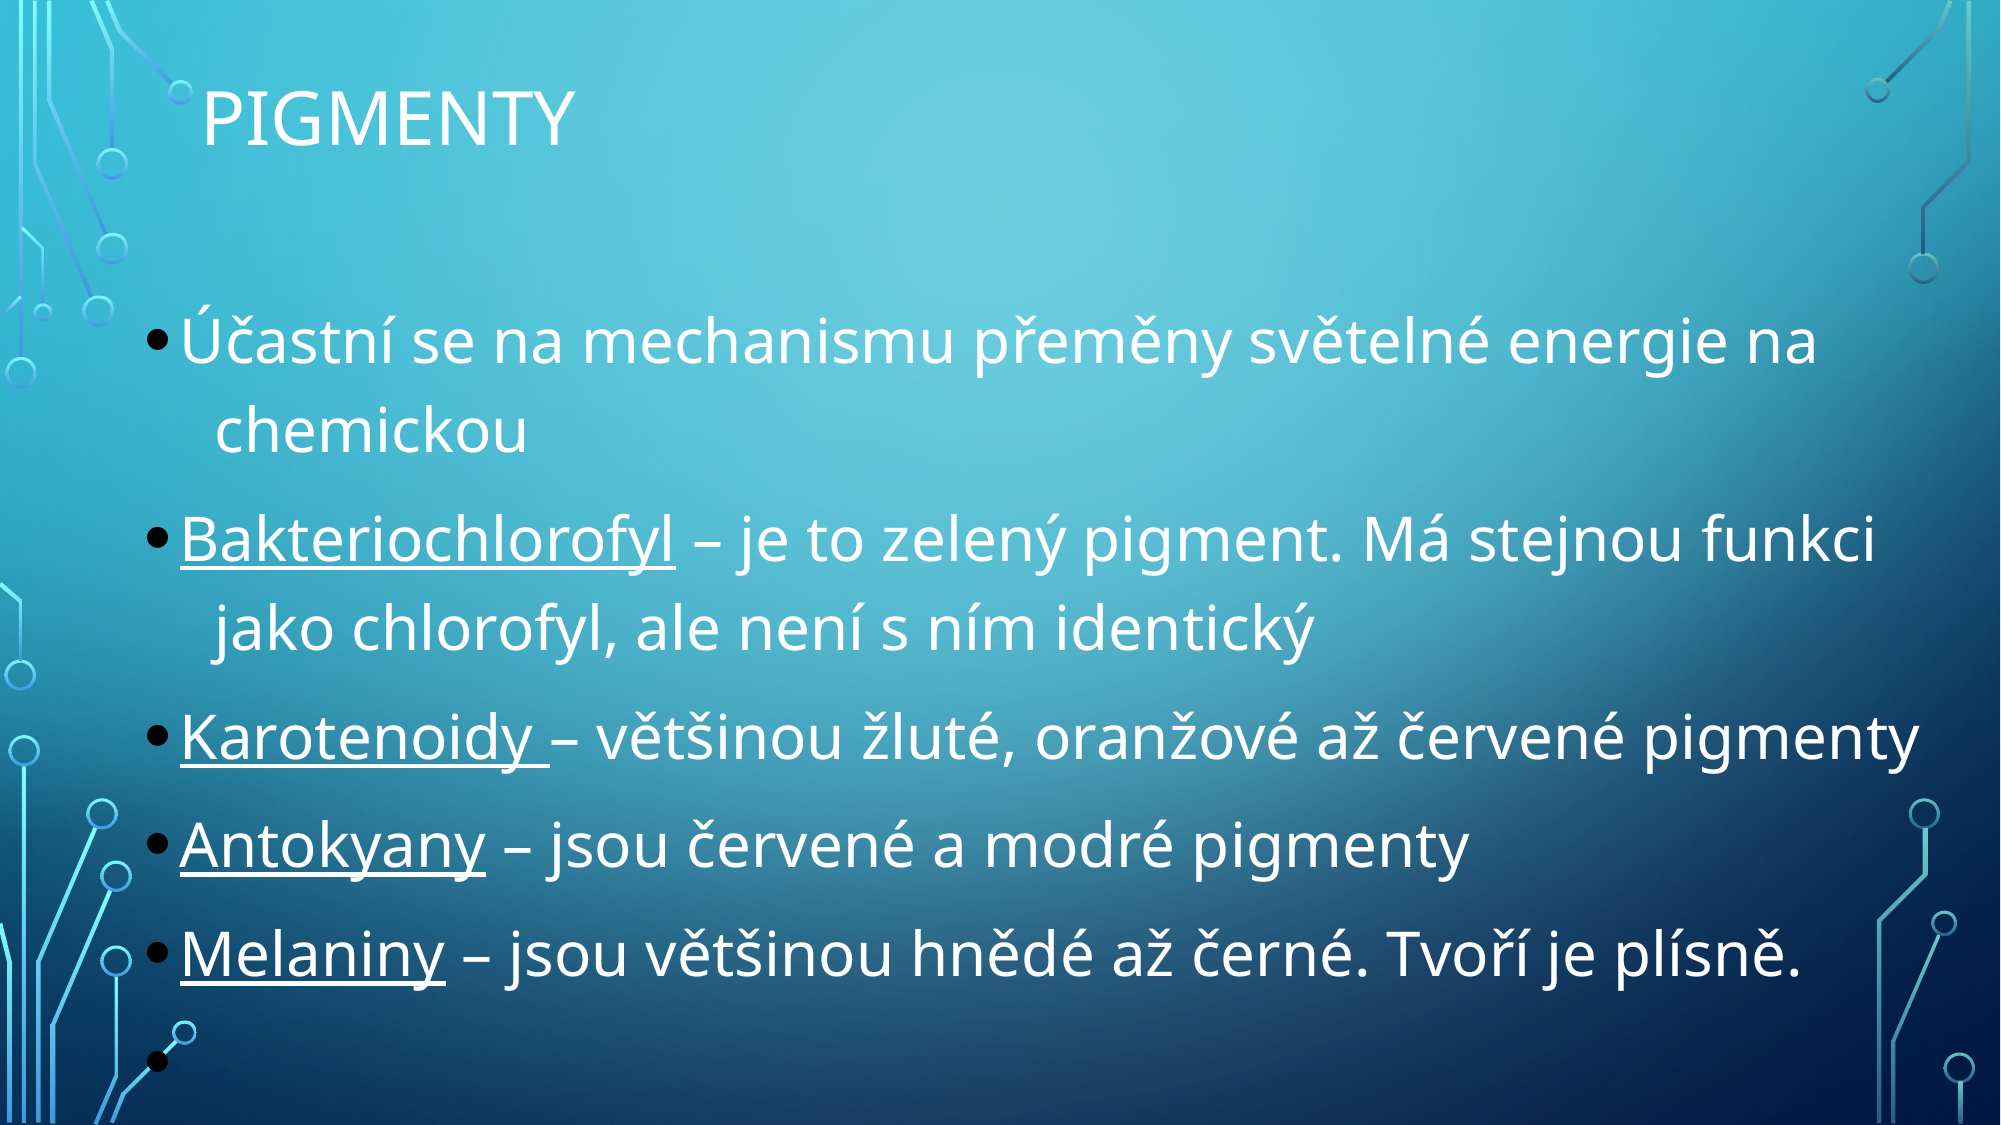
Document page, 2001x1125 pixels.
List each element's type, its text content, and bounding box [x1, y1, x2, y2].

title pigmenty [185, 0, 1811, 243]
list Účastní se na mechanismu přeměny světelné energie na chemickou Bakteriochlorofyl – je to zelený pigment. Má stejnou funkci jako chlorofyl, ale není s ním identický Karotenoidy – většinou žluté, oranžové až červené pigmenty Antokyany – jsou červené a modré pigmenty Melaniny – jsou většinou hnědé až černé. Tvoří je plísně. [129, 278, 1939, 1125]
